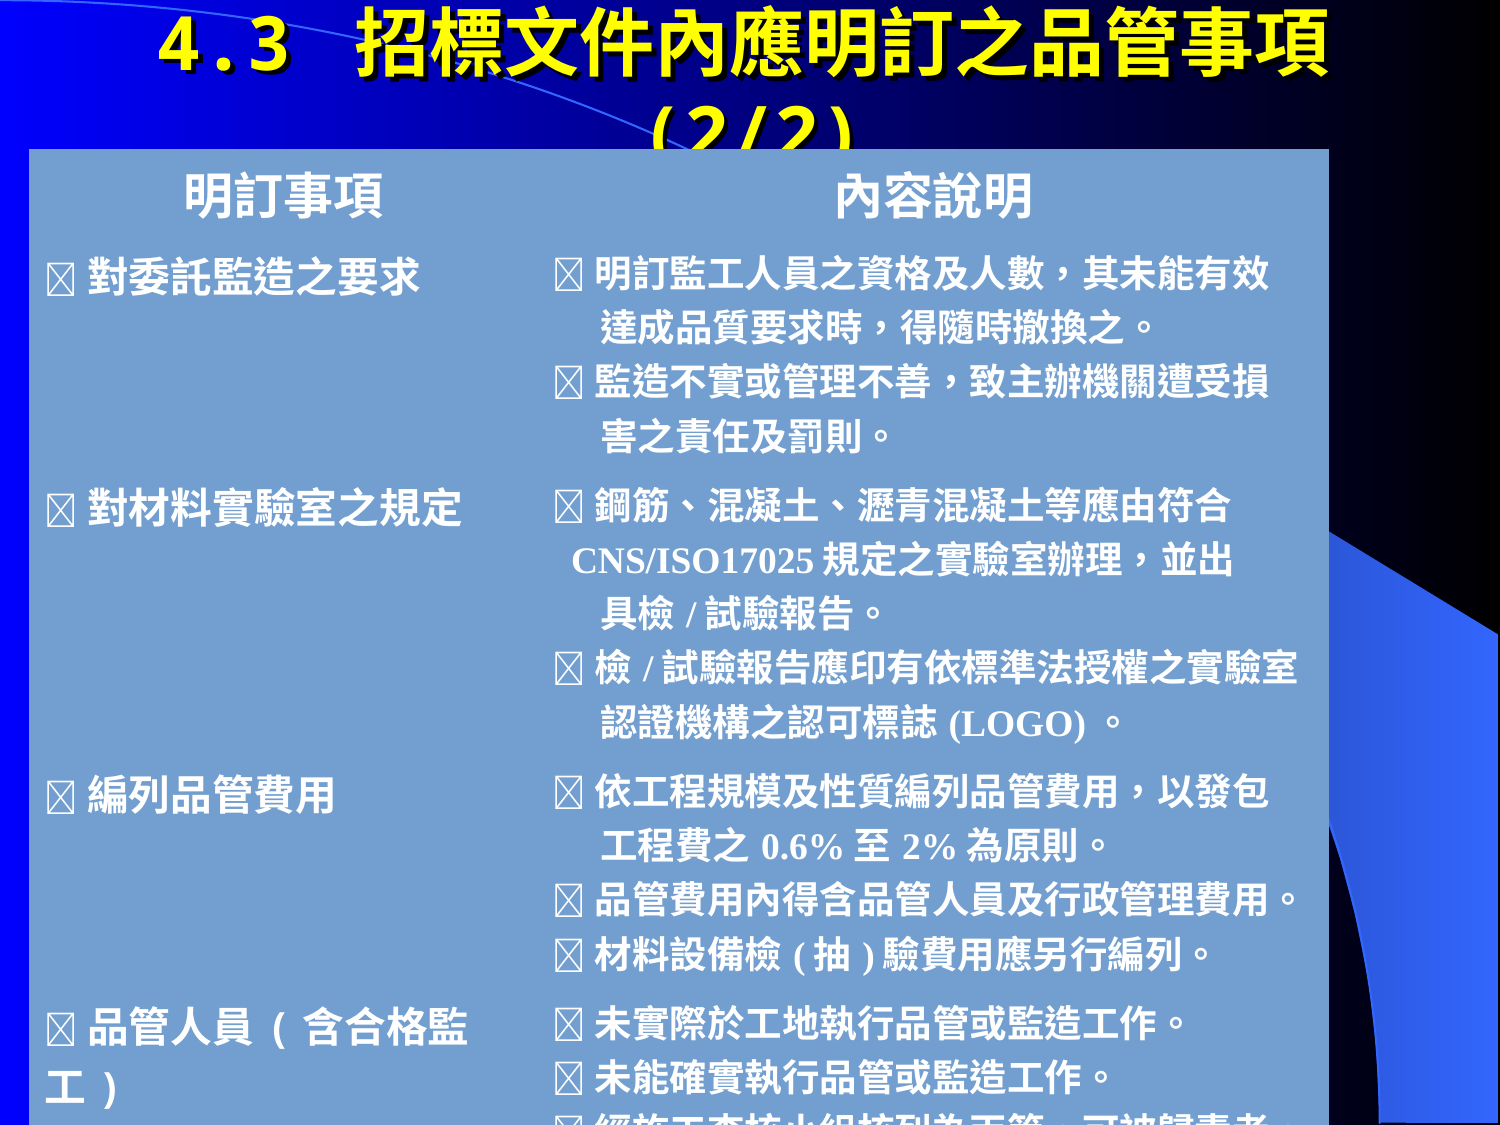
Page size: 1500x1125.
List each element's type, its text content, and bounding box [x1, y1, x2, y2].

table_cell 編列品管費用 [29, 754, 537, 986]
table_cell 鋼筋、混凝土、瀝青混凝土等應由符合 CNS/ISO17025規定之實驗室辦理，並出 具檢/試驗報告。 檢/試驗報告應印有依標準法授權之實驗室 認證機構之認可標誌(LOGO)。 [537, 468, 1329, 754]
table_cell 未實際於工地執行品管或監造工作。 未能確實執行品管或監造工作。 經施工查核小組核列為丙等，可被歸責者。 [537, 986, 1329, 1125]
title 4.3 招標文件內應明訂之品管事項(2/2) [58, 0, 1447, 176]
table_cell 品管人員(含合格監工) 不適任者之更換 [29, 986, 537, 1125]
table_header 明訂事項 [29, 149, 537, 236]
text_box [1329, 1025, 1388, 1101]
table_cell 對委託監造之要求 [29, 236, 537, 468]
table_cell 明訂監工人員之資格及人數，其未能有效 達成品質要求時，得隨時撤換之。 監造不實或管理不善，致主辦機關遭受損 害之責任及罰則。 [537, 236, 1329, 468]
table_header 內容說明 [537, 149, 1329, 236]
table_cell 對材料實驗室之規定 [29, 468, 537, 754]
table_cell 依工程規模及性質編列品管費用，以發包 工程費之0.6%至2%為原則。 品管費用內得含品管人員及行政管理費用。 材料設備檢(抽)驗費用應另行編列。 [537, 754, 1329, 986]
